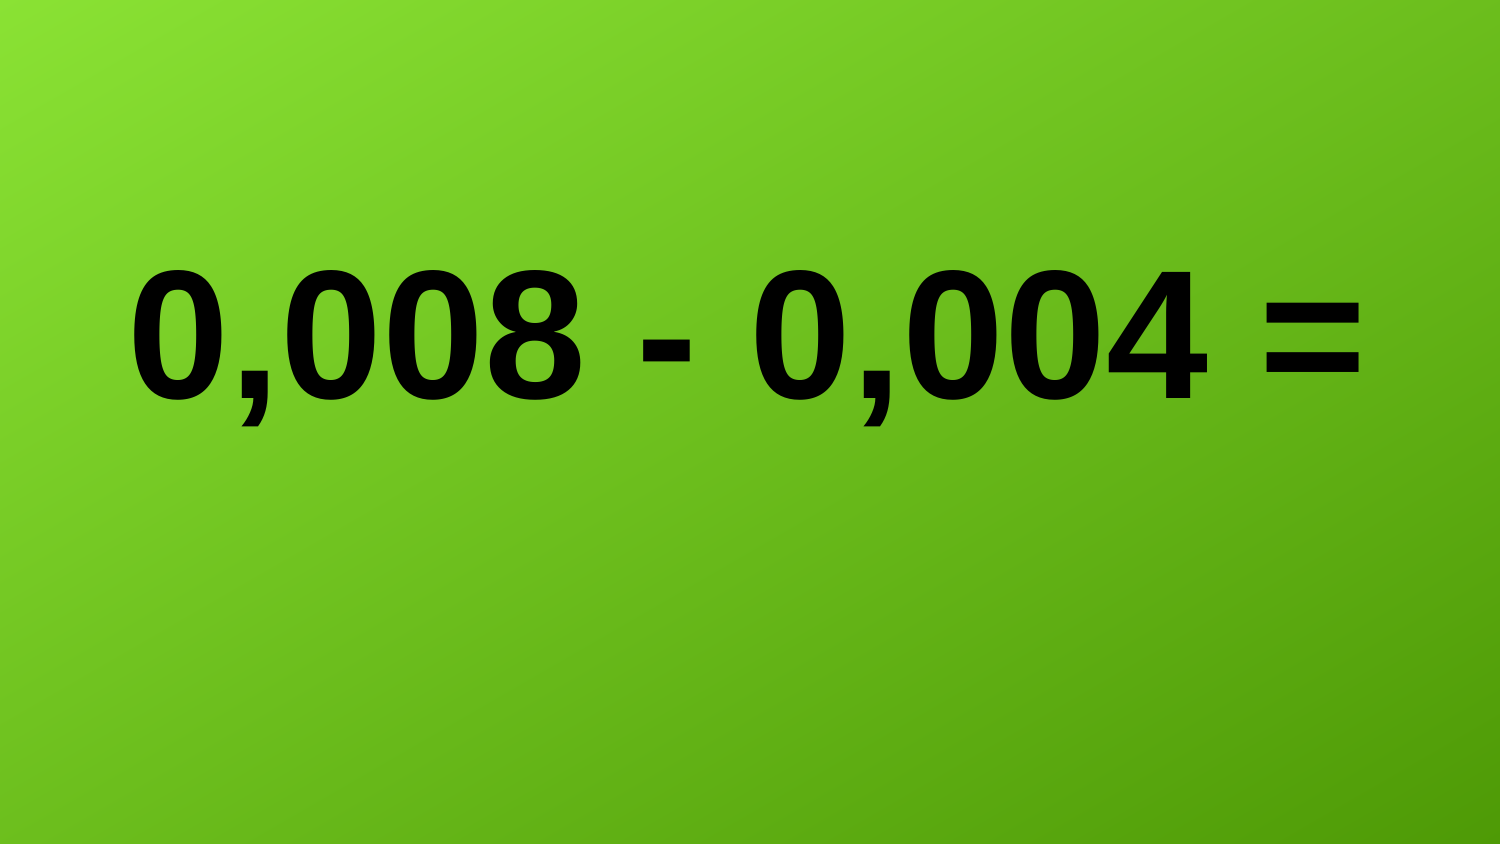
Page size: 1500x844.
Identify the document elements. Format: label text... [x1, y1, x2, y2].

title 0,008 - 0,004 = [112, 259, 1388, 450]
